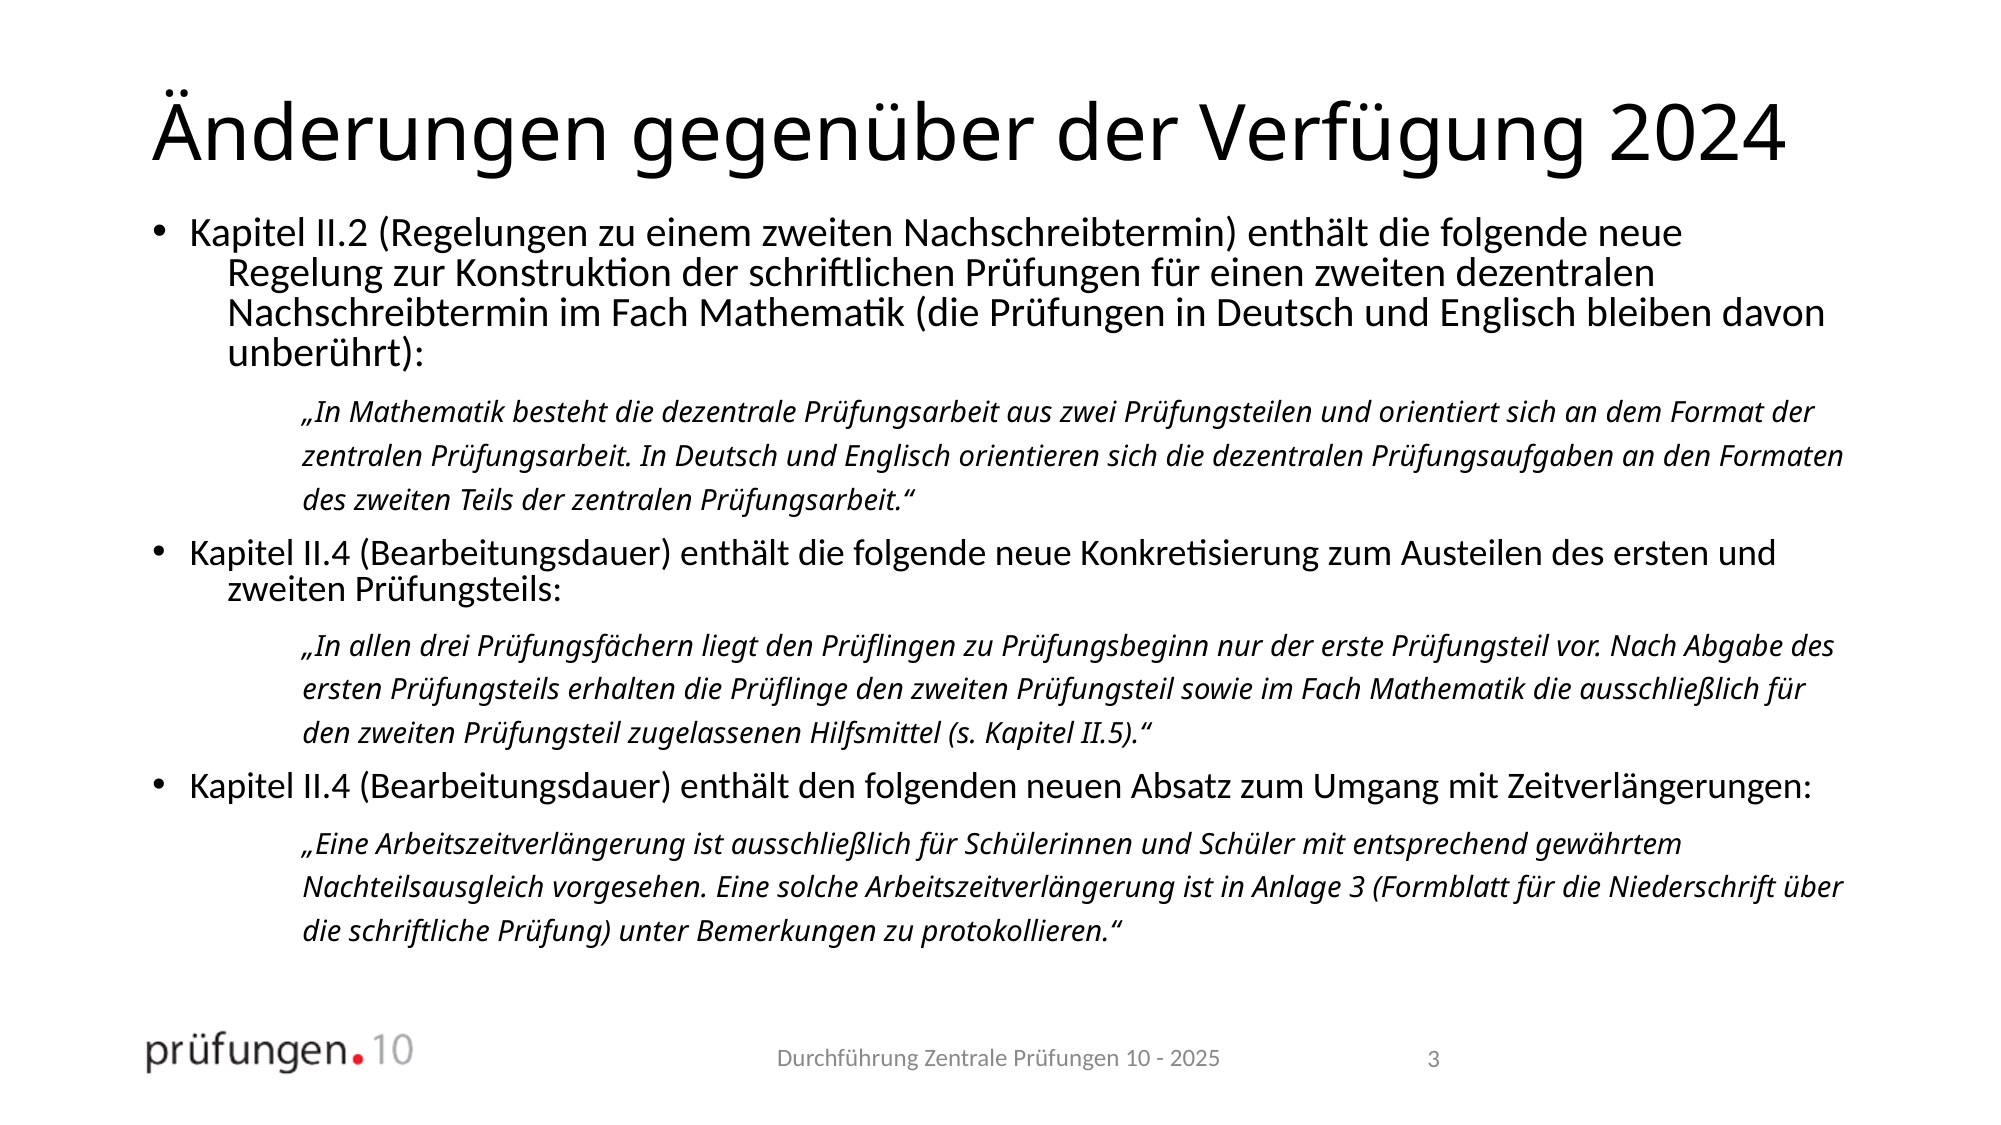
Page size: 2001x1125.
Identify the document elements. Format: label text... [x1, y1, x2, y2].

picture [137, 1023, 423, 1080]
list Kapitel II.2 (Regelungen zu einem zweiten Nachschreibtermin) enthält die folgende neue Regelung zur Konstruktion der schriftlichen Prüfungen für einen zweiten dezentralen Nachschreibtermin im Fach Mathematik (die Prüfungen in Deutsch und Englisch bleiben davon unberührt): „In Mathematik besteht die dezentrale Prüfungsarbeit aus zwei Prüfungsteilen und orientiert sich an dem Format der zentralen Prüfungsarbeit. In Deutsch und Englisch orientieren sich die dezentralen Prüfungsaufgaben an den Formaten des zweiten Teils der zentralen Prüfungsarbeit.“ Kapitel II.4 (Bearbeitungsdauer) enthält die folgende neue Konkretisierung zum Austeilen des ersten und zweiten Prüfungsteils: „In allen drei Prüfungsfächern liegt den Prüflingen zu Prüfungsbeginn nur der erste Prüfungsteil vor. Nach Abgabe des ersten Prüfungsteils erhalten die Prüflinge den zweiten Prüfungsteil sowie im Fach Mathematik die ausschließlich für den zweiten Prüfungsteil zugelassenen Hilfsmittel (s. Kapitel II.5).“ Kapitel II.4 (Bearbeitungsdauer) enthält den folgenden neuen Absatz zum Umgang mit Zeitverlängerungen: „Eine Arbeitszeitverlängerung ist ausschließlich für Schülerinnen und Schüler mit entsprechend gewährtem Nachteilsausgleich vorgesehen. Eine solche Arbeitszeitverlängerung ist in Anlage 3 (Formblatt für die Niederschrift über die schriftliche Prüfung) unter Bemerkungen zu protokollieren.“ [137, 207, 1863, 1014]
title Änderungen gegenüber der Verfügung 2024 [137, 77, 1863, 193]
text_box <Foliennummer> [1412, 1027, 1863, 1088]
